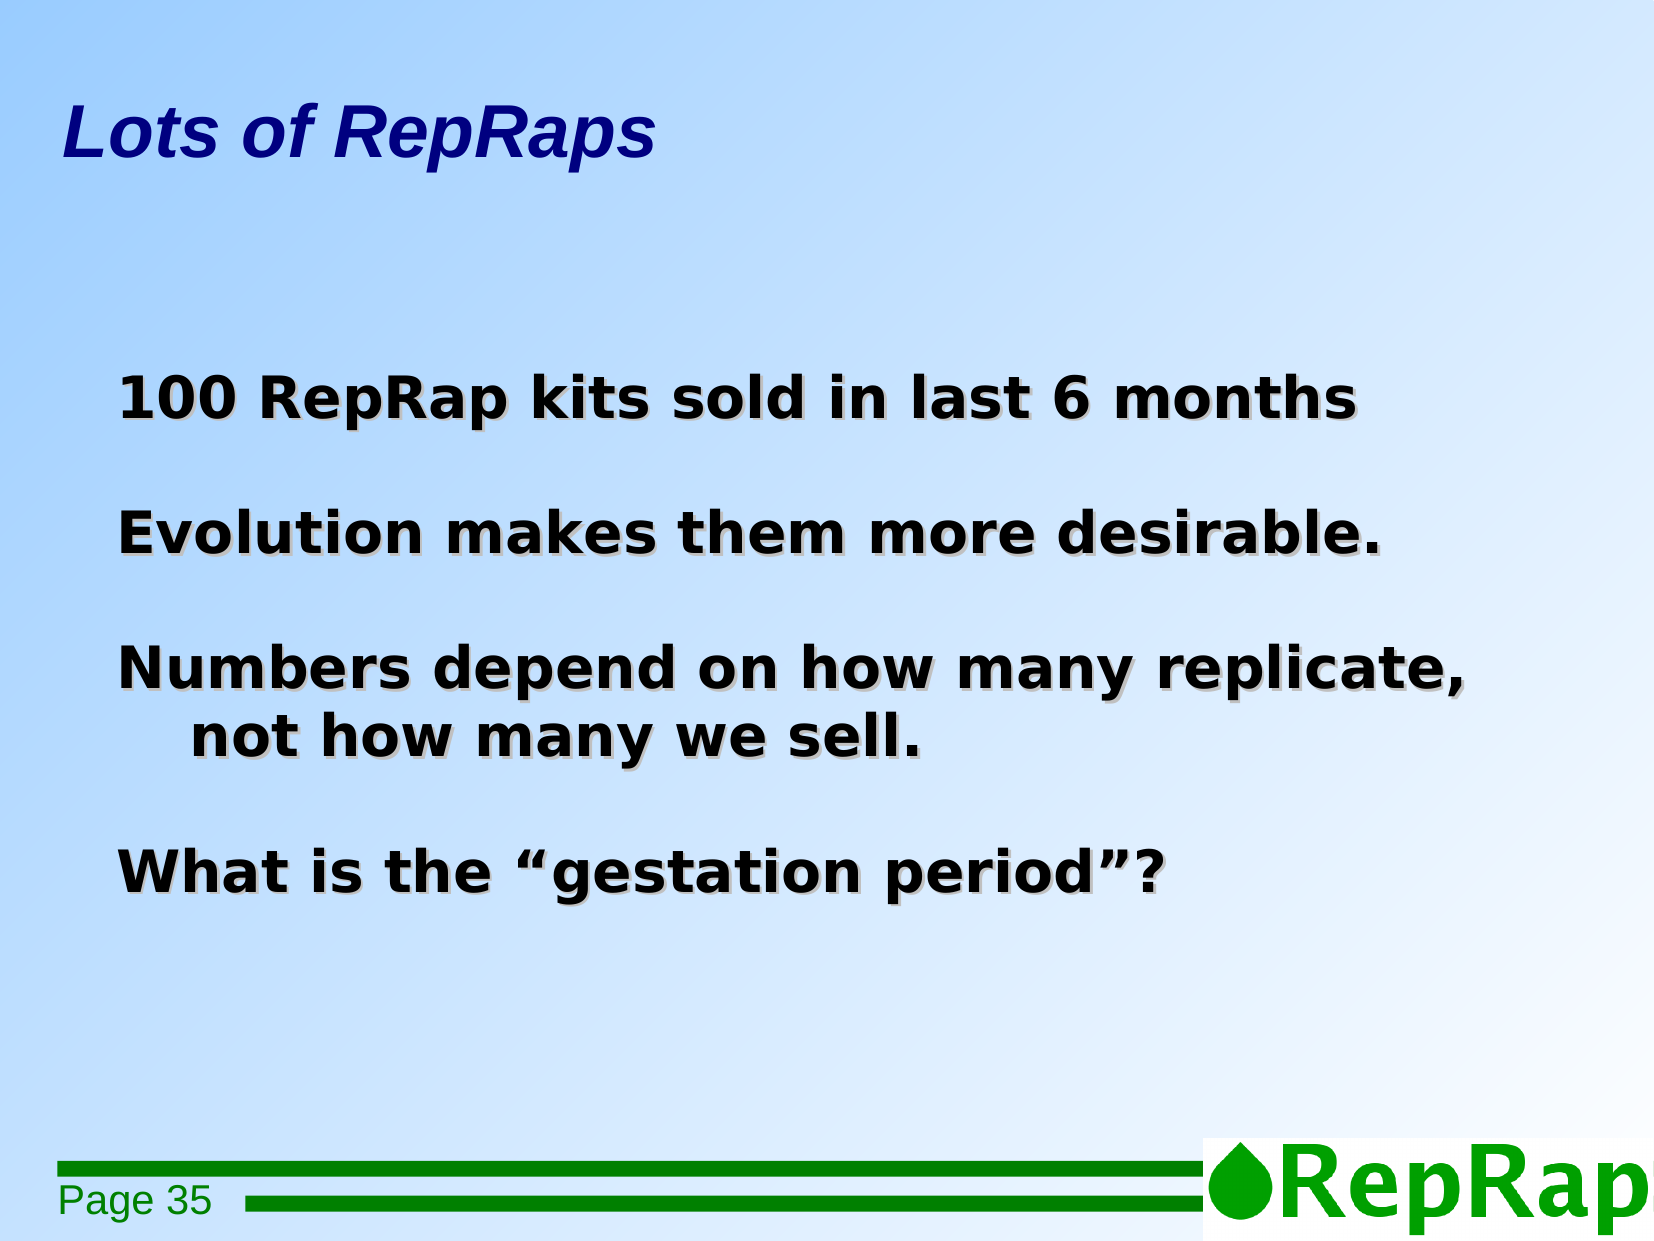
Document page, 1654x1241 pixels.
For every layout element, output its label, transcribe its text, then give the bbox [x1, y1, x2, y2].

text_box 100 RepRap kits sold in last 6 months Evolution makes them more desirable. Numbers depend on how many replicate, not how many we sell. What is the “gestation period”? [116, 364, 1557, 907]
text_box [95, 232, 1547, 905]
picture [1203, 1138, 1654, 1241]
title Lots of RepRaps [62, 53, 1628, 210]
